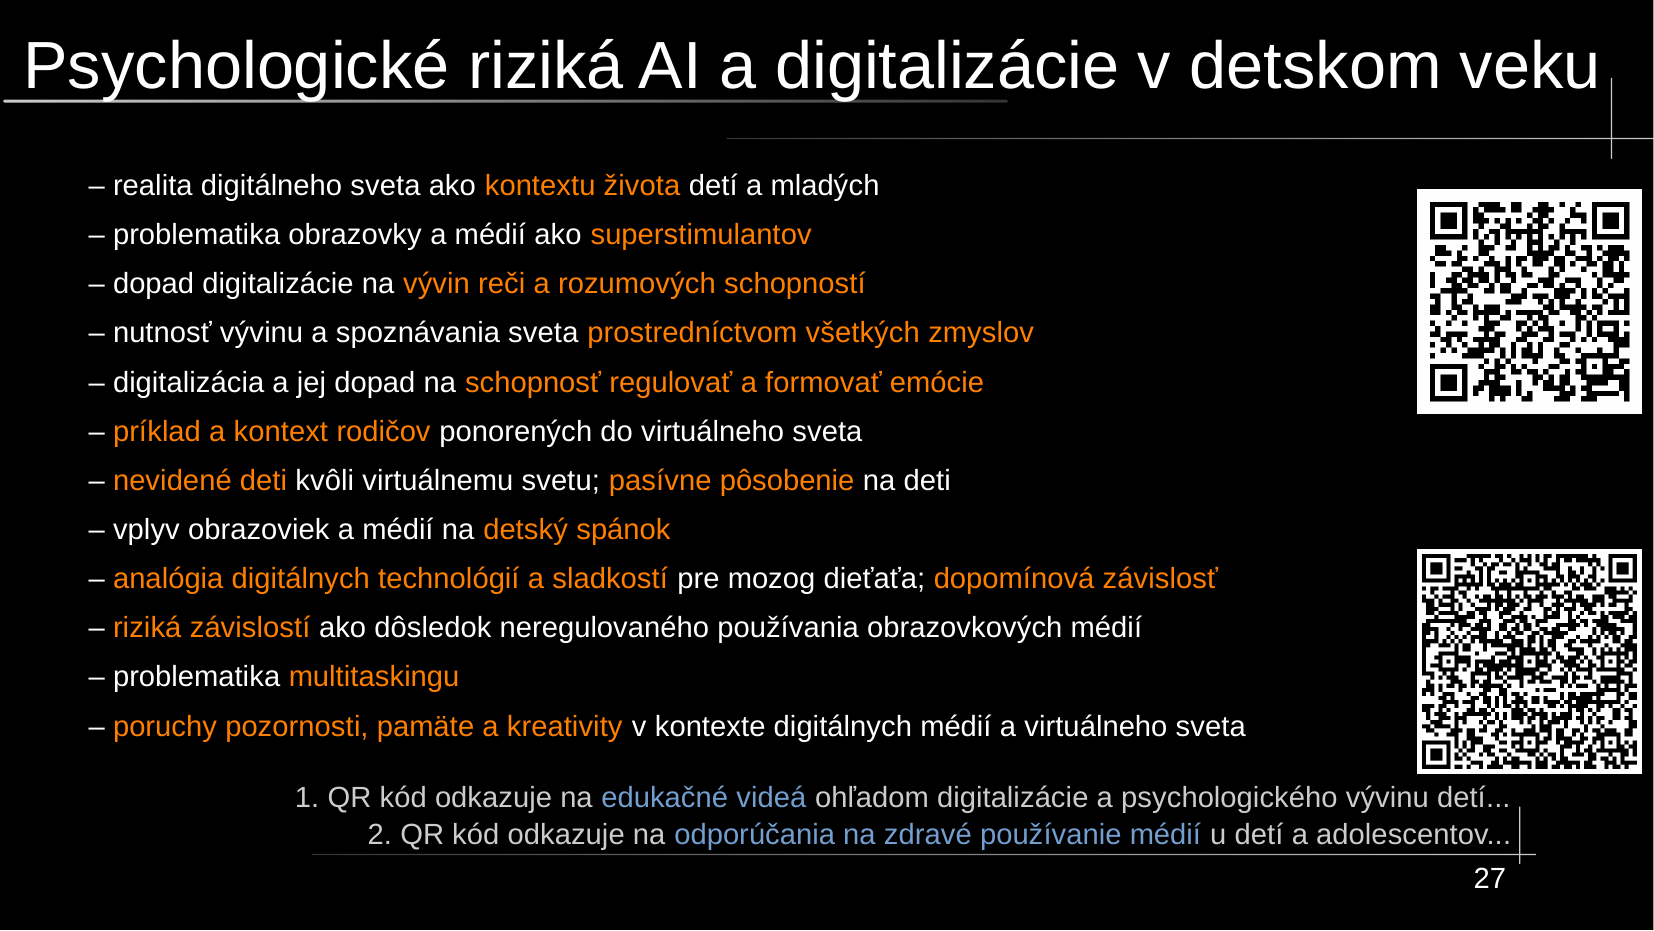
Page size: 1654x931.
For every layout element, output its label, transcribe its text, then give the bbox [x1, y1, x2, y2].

title 1. QR kód odkazuje na edukačné videá ohľadom digitalizácie a psychologického vývinu detí... 2. QR kód odkazuje na odporúčania na zdravé používanie médií u detí a adolescentov... [265, 761, 1512, 865]
picture [1417, 549, 1642, 774]
list – realita digitálneho sveta ako kontextu života detí a mladých – problematika obrazovky a médií ako superstimulantov – dopad digitalizácie na vývin reči a rozumových schopností – nutnosť vývinu a spoznávania sveta prostredníctvom všetkých zmyslov – digitalizácia a jej dopad na schopnosť regulovať a formovať emócie – príklad a kontext rodičov ponorených do virtuálneho sveta – nevidené deti kvôli virtuálnemu svetu; pasívne pôsobenie na deti – vplyv obrazoviek a médií na detský spánok – analógia digitálnych technológií a sladkostí pre mozog dieťaťa; dopomínová závislosť – riziká závislostí ako dôsledok neregulovaného používania obrazovkových médií – problematika multitaskingu – poruchy pozornosti, pamäte a kreativity v kontexte digitálnych médií a virtuálneho sveta [17, 152, 1388, 762]
picture [1417, 189, 1642, 414]
title Psychologické riziká AI a digitalizácie v detskom veku [23, 11, 1625, 119]
